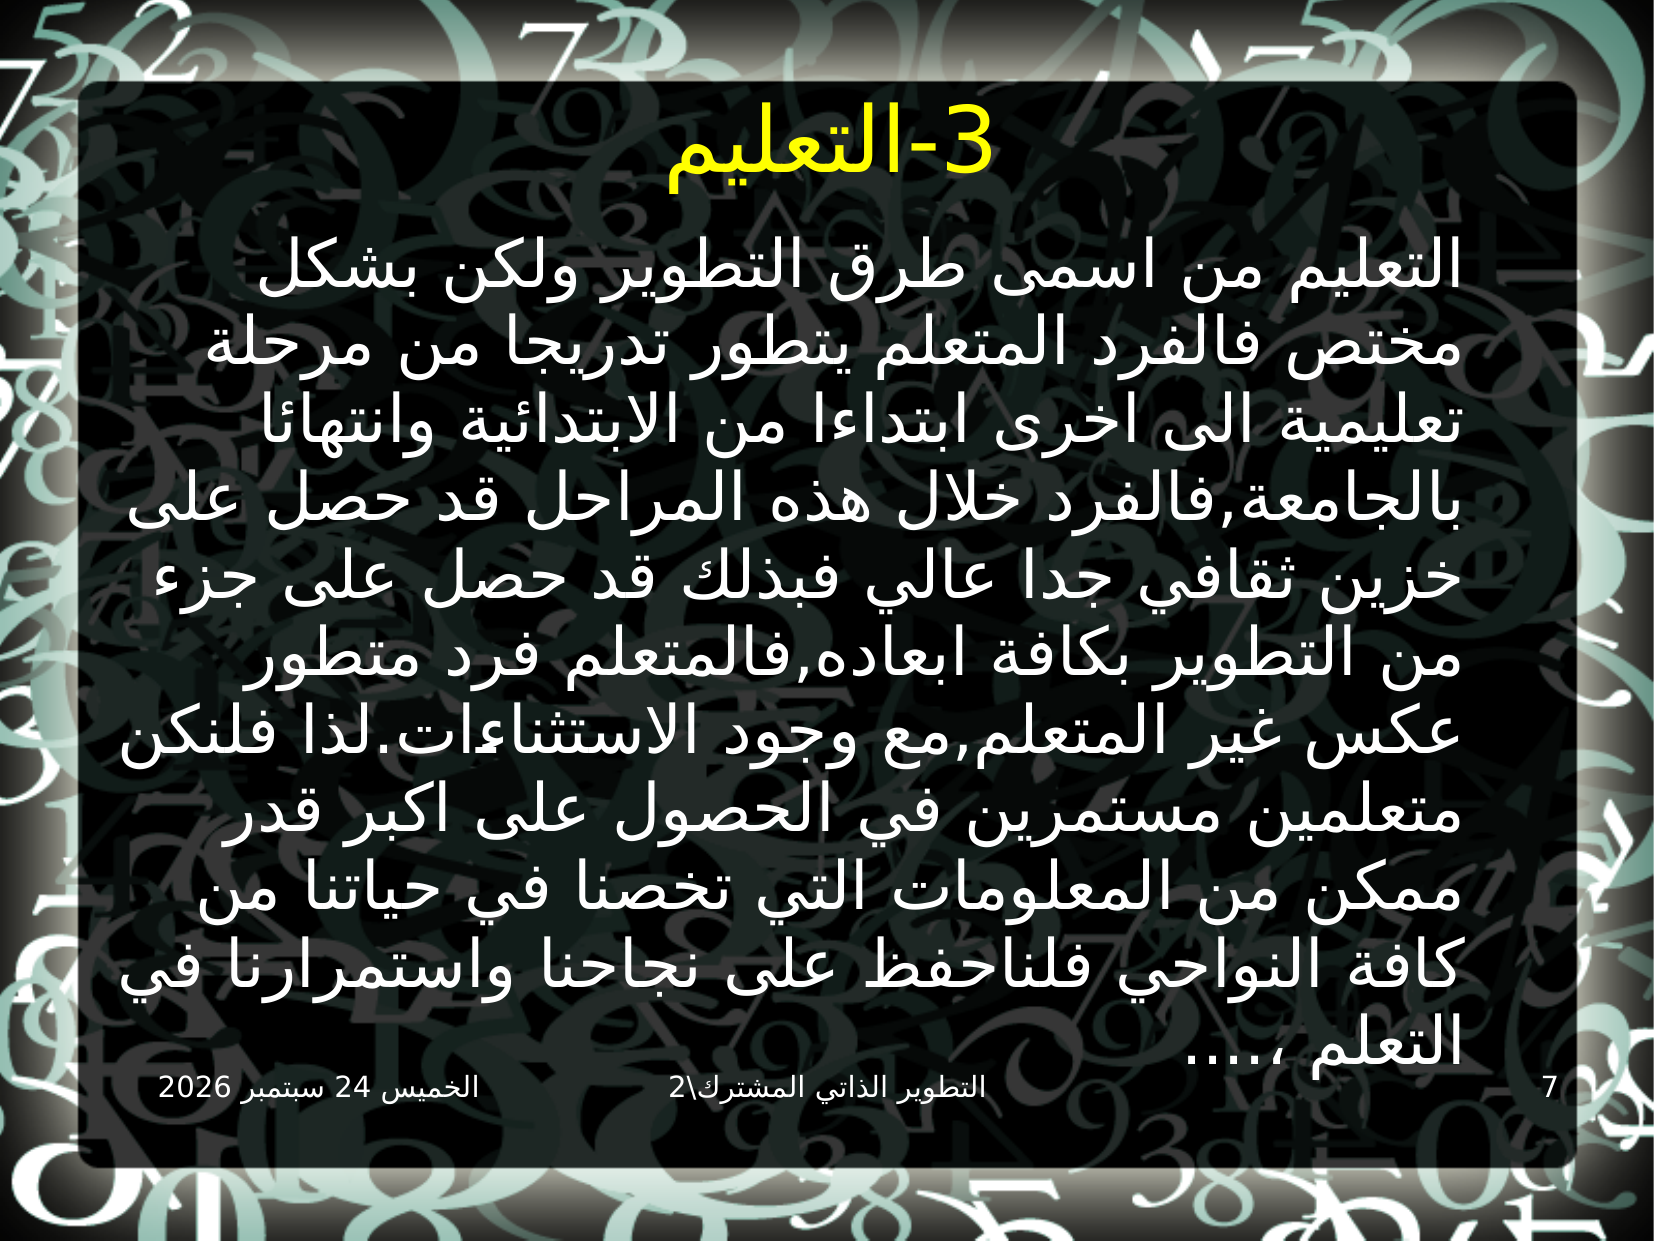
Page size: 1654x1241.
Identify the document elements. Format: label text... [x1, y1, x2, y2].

title 3-التعليم [86, 37, 1576, 245]
list التعليم من اسمى طرق التطوير ولكن بشكل مختص فالفرد المتعلم يتطور تدريجا من مرحلة تعليمية الى اخرى ابتداءا من الابتدائية وانتهائا بالجامعة,فالفرد خلال هذه المراحل قد حصل على خزين ثقافي جدا عالي فبذلك قد حصل على جزء من التطوير بكافة ابعاده,فالمتعلم فرد متطور عكس غير المتعلم,مع وجود الاستثناءات.لذا فلنكن متعلمين مستمرين في الحصول على اكبر قدر ممكن من المعلومات التي تخصنا في حياتنا من كافة النواحي فلناحفظ على نجاحنا واستمرارنا في التعلم ،.... [114, 225, 1538, 1111]
picture [0, 0, 1654, 1241]
